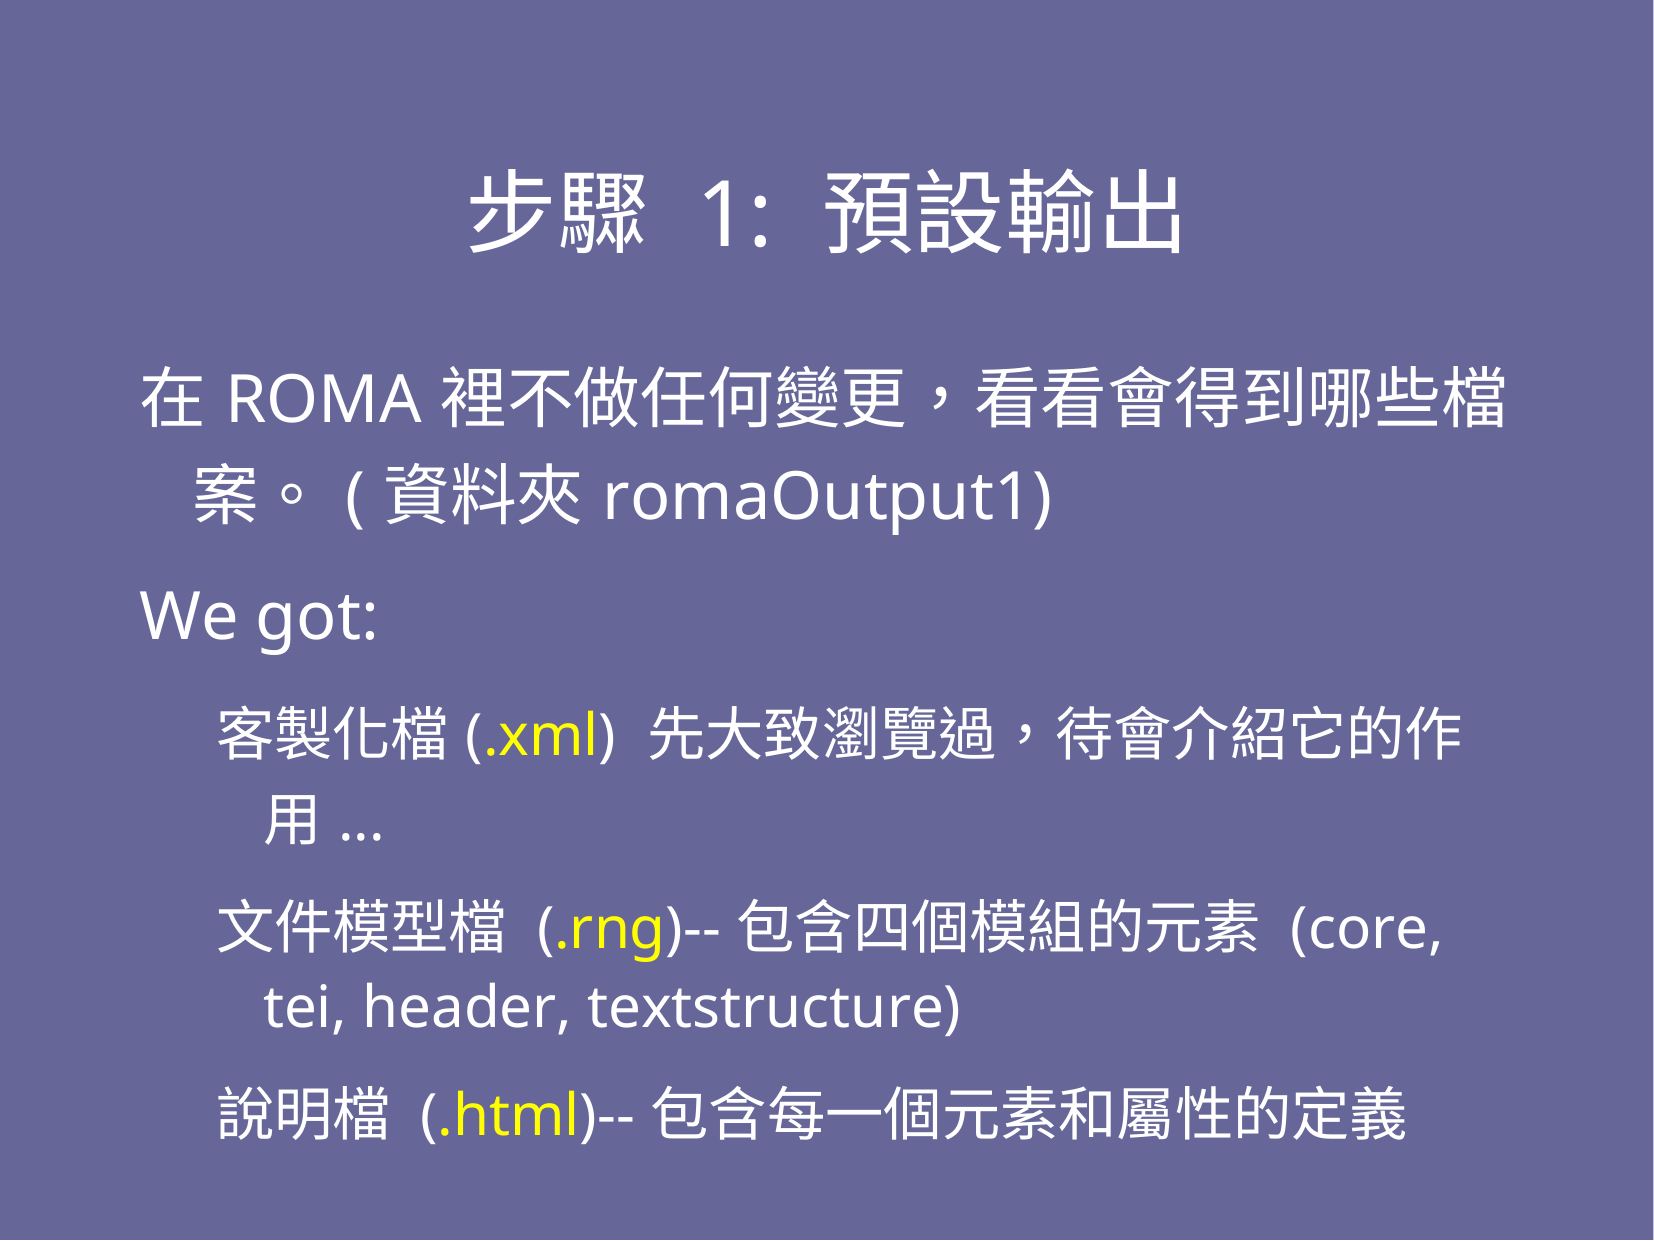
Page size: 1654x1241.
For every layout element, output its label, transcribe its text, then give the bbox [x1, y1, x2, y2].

title 步驟 1: 預設輸出 [121, 102, 1534, 310]
list 在ROMA裡不做任何變更，看看會得到哪些檔案。(資料夾romaOutput1) We got: 客製化檔(.xml) 先大致瀏覽過，待會介紹它的作用... 文件模型檔 (.rng)--包含四個模組的元素 (core, tei, header, textstructure) 說明檔 (.html)--包含每一個元素和屬性的定義 [121, 344, 1534, 1127]
